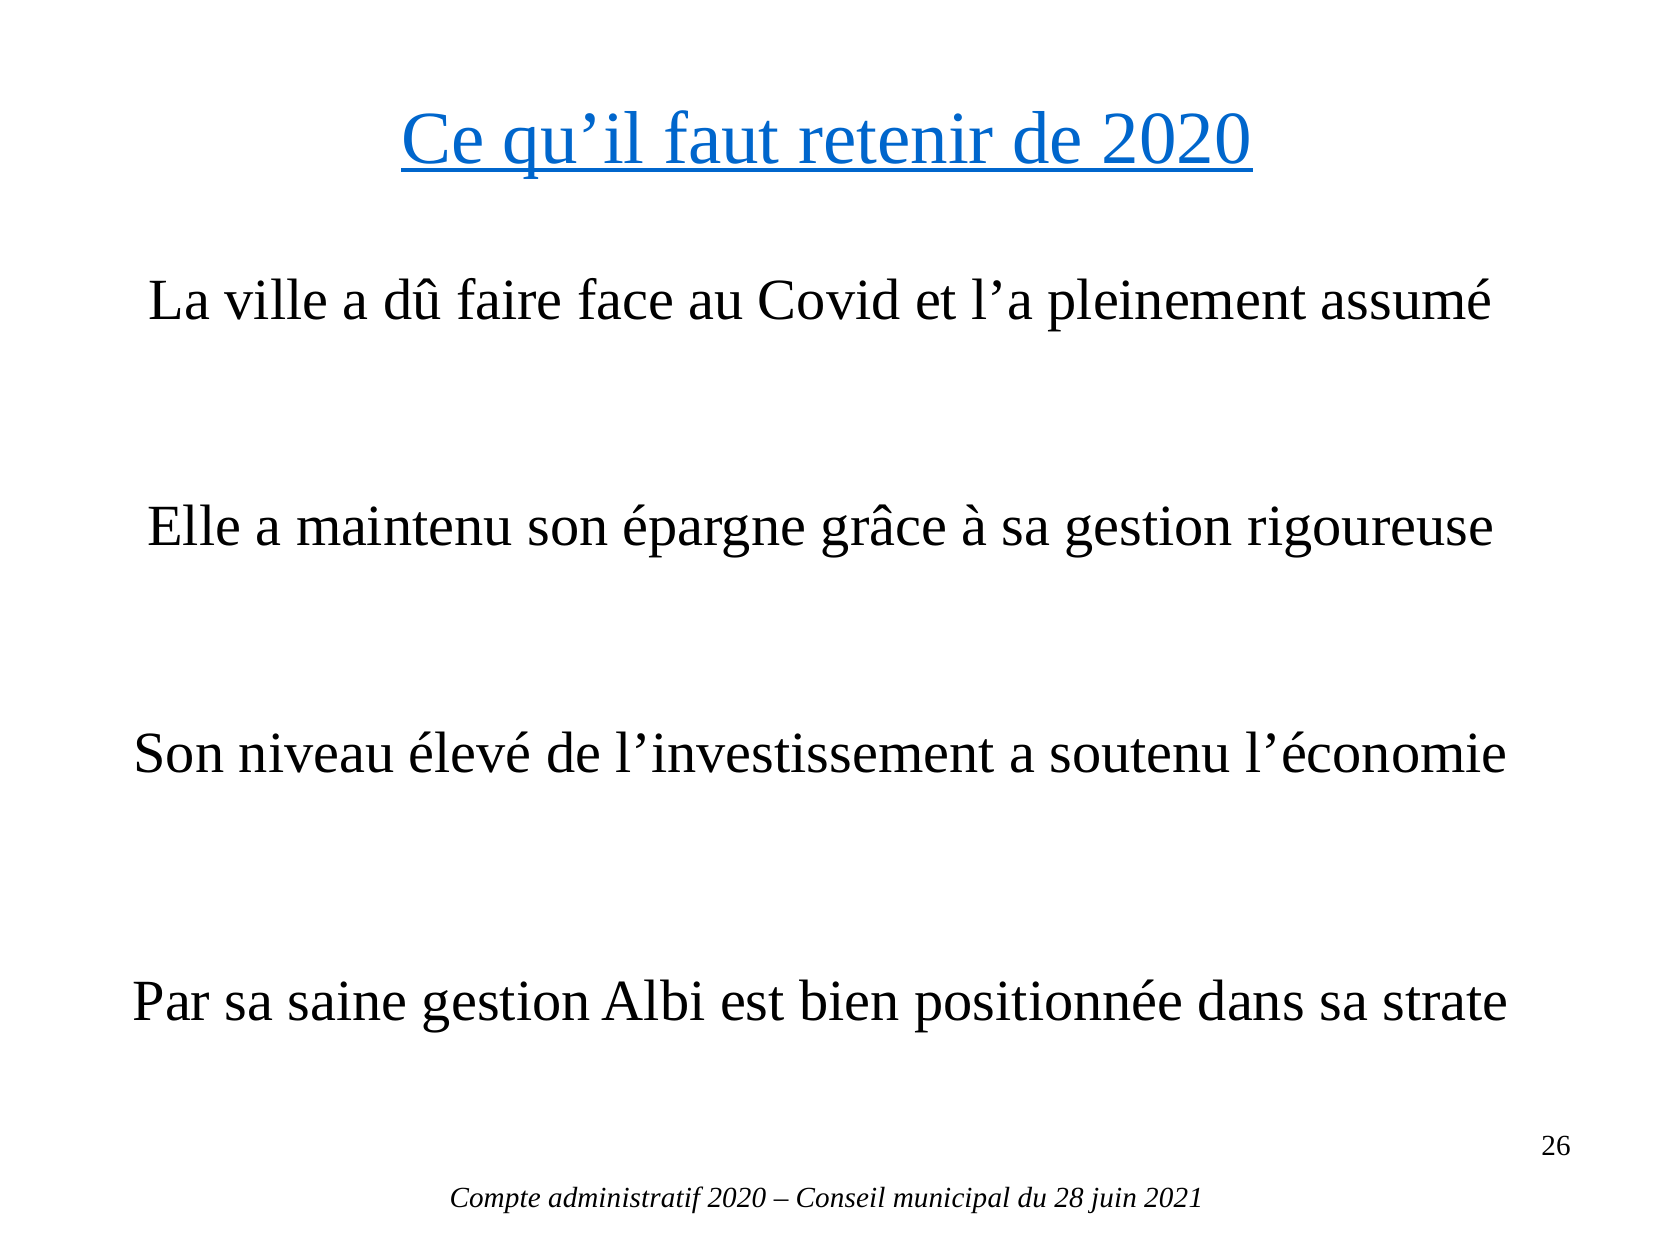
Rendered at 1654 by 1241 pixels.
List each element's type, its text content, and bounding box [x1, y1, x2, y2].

title Ce qu’il faut retenir de 2020 [82, 82, 1571, 195]
text_box La ville a dû faire face au Covid et l’a pleinement assumé Elle a maintenu son épargne grâce à sa gestion rigoureuse Son niveau élevé de l’investissement a soutenu l’économie Par sa saine gestion Albi est bien positionnée dans sa strate [47, 248, 1595, 1128]
